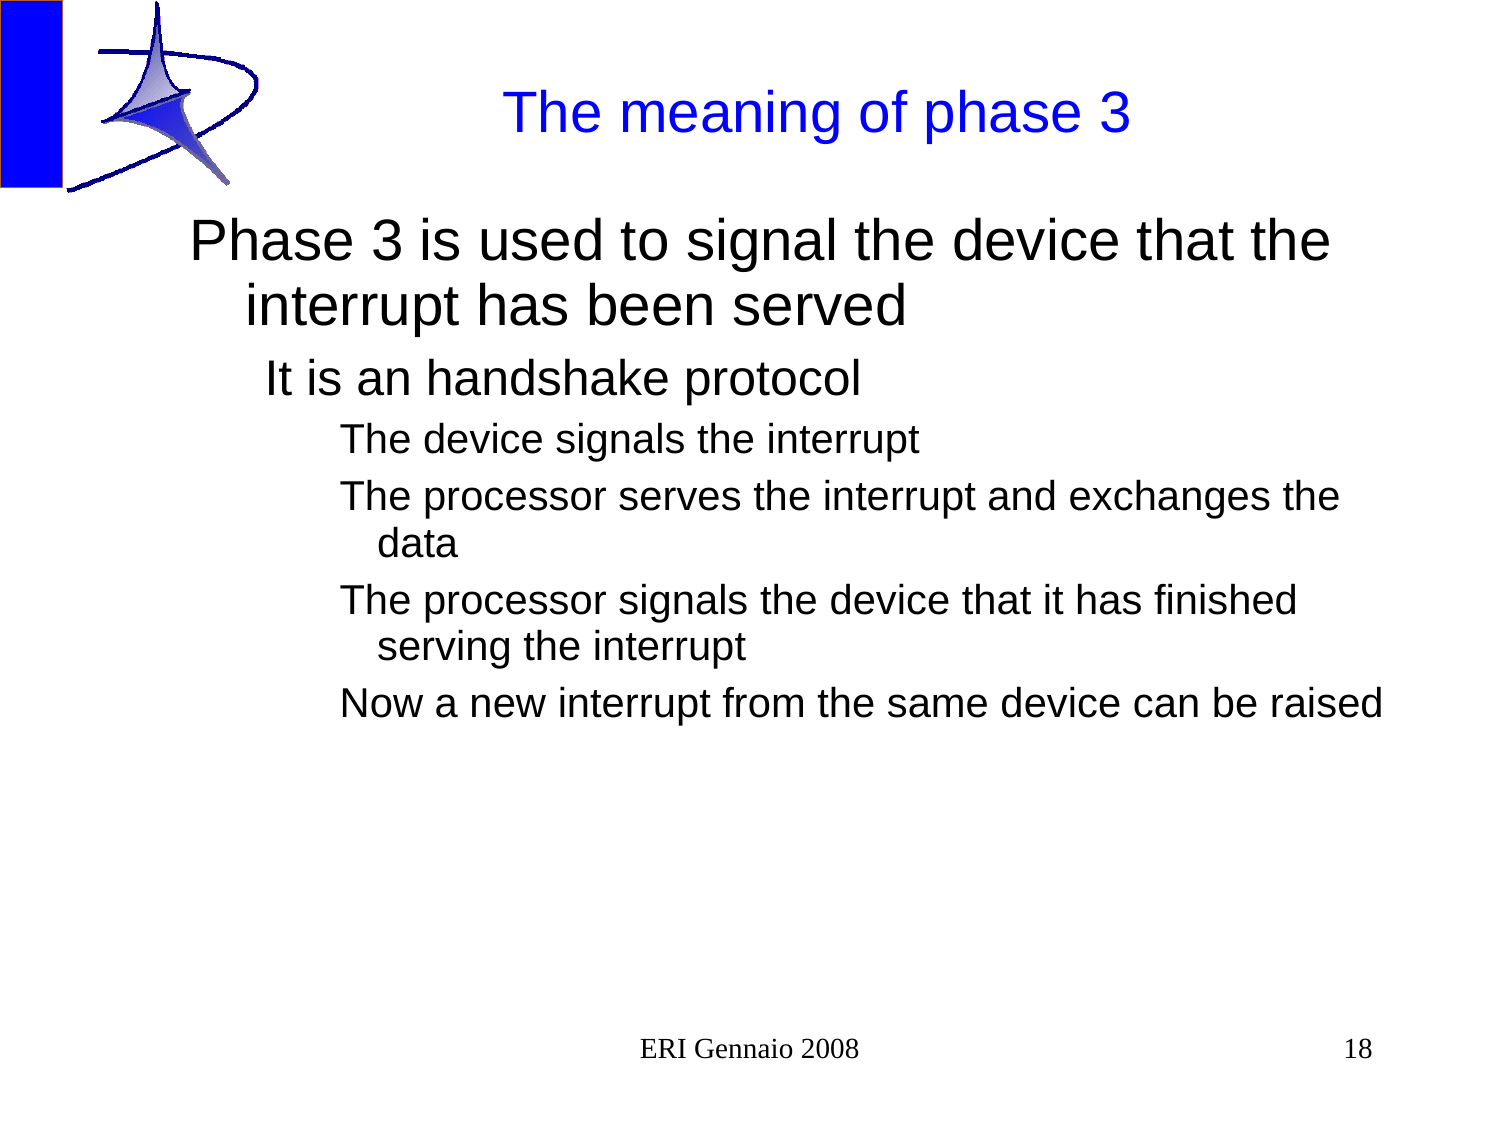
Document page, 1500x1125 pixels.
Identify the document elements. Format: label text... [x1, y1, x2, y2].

list Phase 3 is used to signal the device that the interrupt has been served It is an handshake protocol The device signals the interrupt The processor serves the interrupt and exchanges the data The processor signals the device that it has finished serving the interrupt Now a new interrupt from the same device can be raised [174, 199, 1425, 963]
title The meaning of phase 3 [174, 61, 1425, 164]
picture [62, 0, 263, 197]
